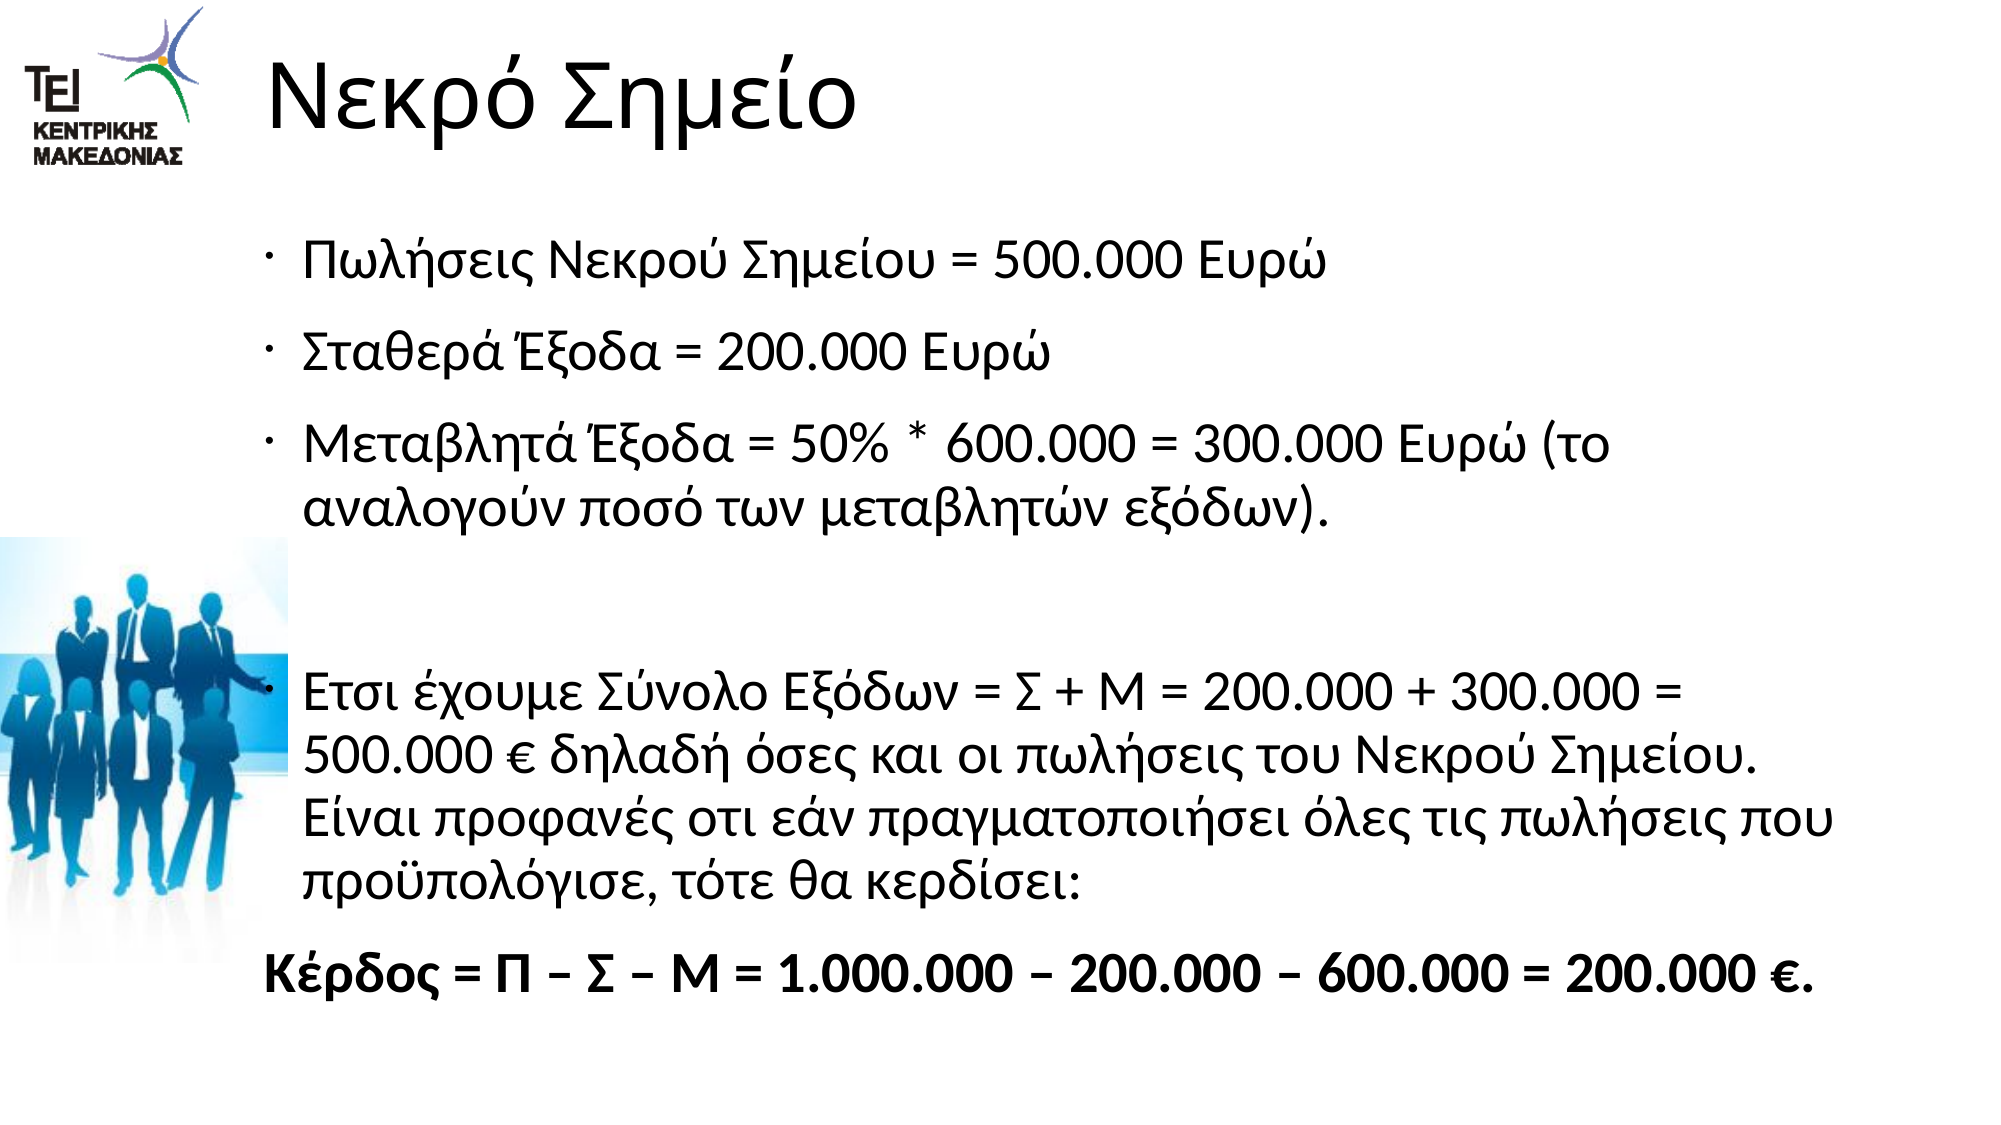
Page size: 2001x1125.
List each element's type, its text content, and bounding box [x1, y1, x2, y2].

picture [0, 0, 135, 169]
list Πωλήσεις Νεκρού Σημείου = 500.000 Ευρώ Σταθερά Έξοδα = 200.000 Ευρώ Μεταβλητά Έξοδα = 50% * 600.000 = 300.000 Ευρώ (το αναλογούν ποσό των μεταβλητών εξόδων). Ετσι έχουμε Σύνολο Εξόδων = Σ + Μ = 200.000 + 300.000 = 500.000 € δηλαδή όσες και οι πωλήσεις του Νεκρού Σημείου. Είναι προφανές οτι εάν πραγματοποιήσει όλες τις πωλήσεις που προϋπολόγισε, τότε θα κερδίσει: Κέρδος = Π – Σ – Μ = 1.000.000 – 200.000 – 600.000 = 200.000 €. [249, 220, 1863, 994]
title Νεκρό Σημείο [249, 41, 1863, 192]
picture [0, 537, 249, 963]
